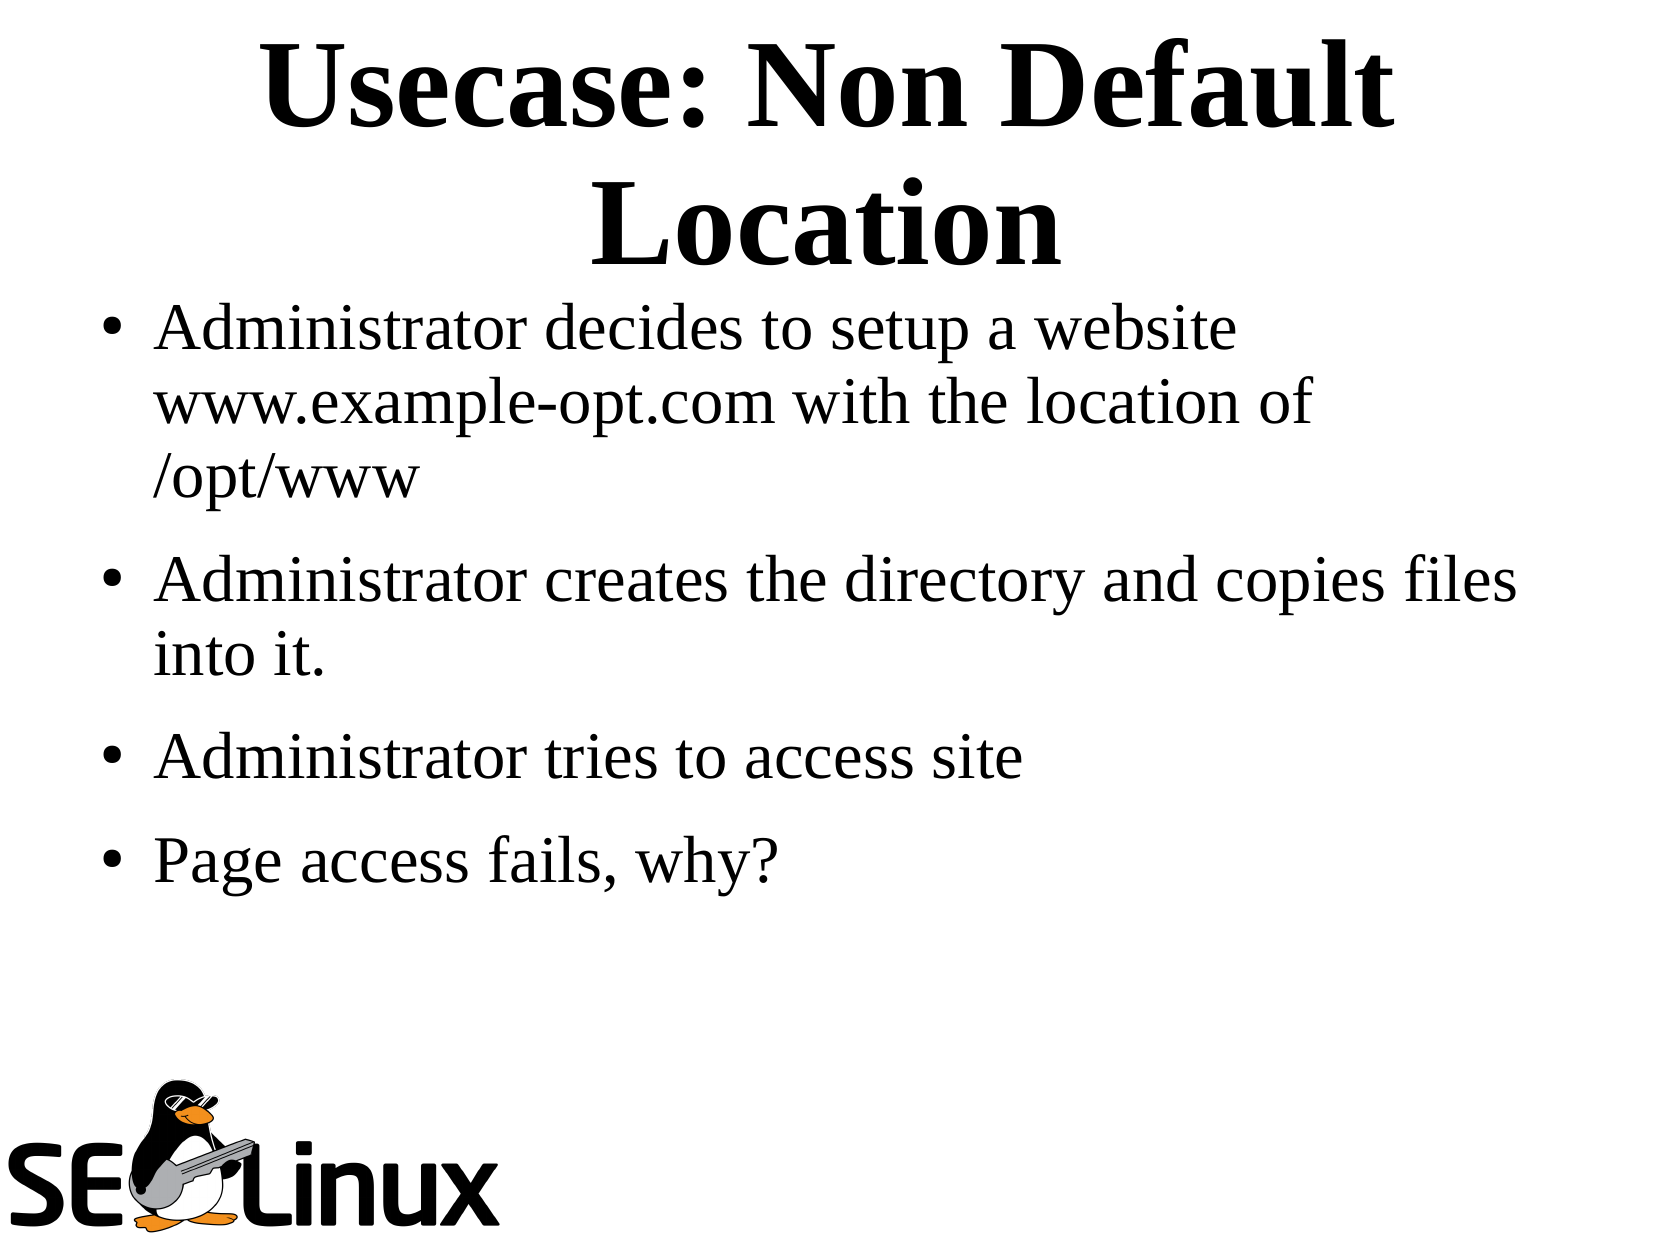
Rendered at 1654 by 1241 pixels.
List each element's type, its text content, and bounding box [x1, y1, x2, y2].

list Administrator decides to setup a website www.example-opt.com with the location of /opt/www Administrator creates the directory and copies files into it. Administrator tries to access site Page access fails, why? [82, 290, 1571, 1010]
title Usecase: Non Default Location [82, 14, 1571, 290]
picture [0, 919, 526, 1241]
